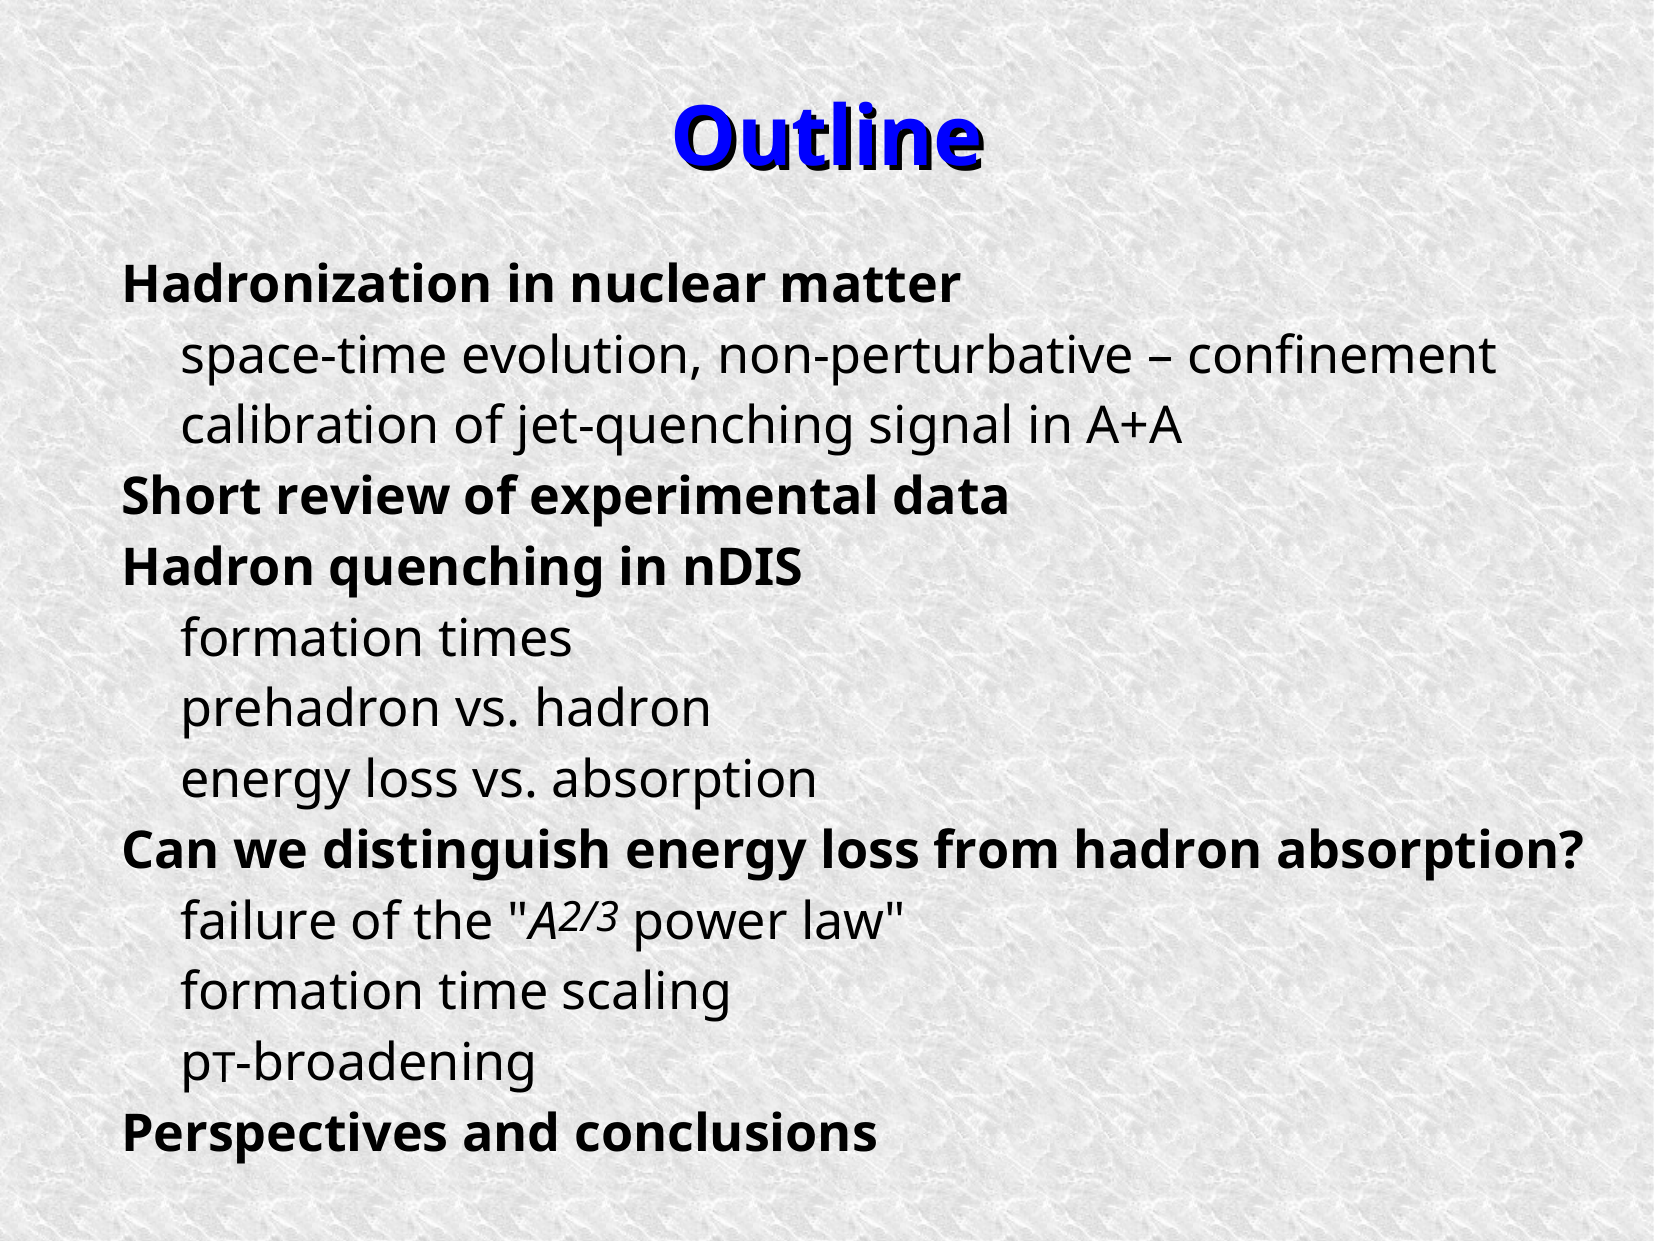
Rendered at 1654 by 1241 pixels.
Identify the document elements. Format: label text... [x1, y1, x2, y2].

picture [0, 0, 1654, 1241]
text_box Outline [29, 64, 1625, 220]
text_box Hadronization in nuclear matter space-time evolution, non-perturbative – confinement calibration of jet-quenching signal in A+A Short review of experimental data Hadron quenching in nDIS formation times prehadron vs. hadron energy loss vs. absorption Can we distinguish energy loss from hadron absorption? failure of the "A2/3 power law" formation time scaling pT-broadening Perspectives and conclusions [106, 239, 1625, 1080]
